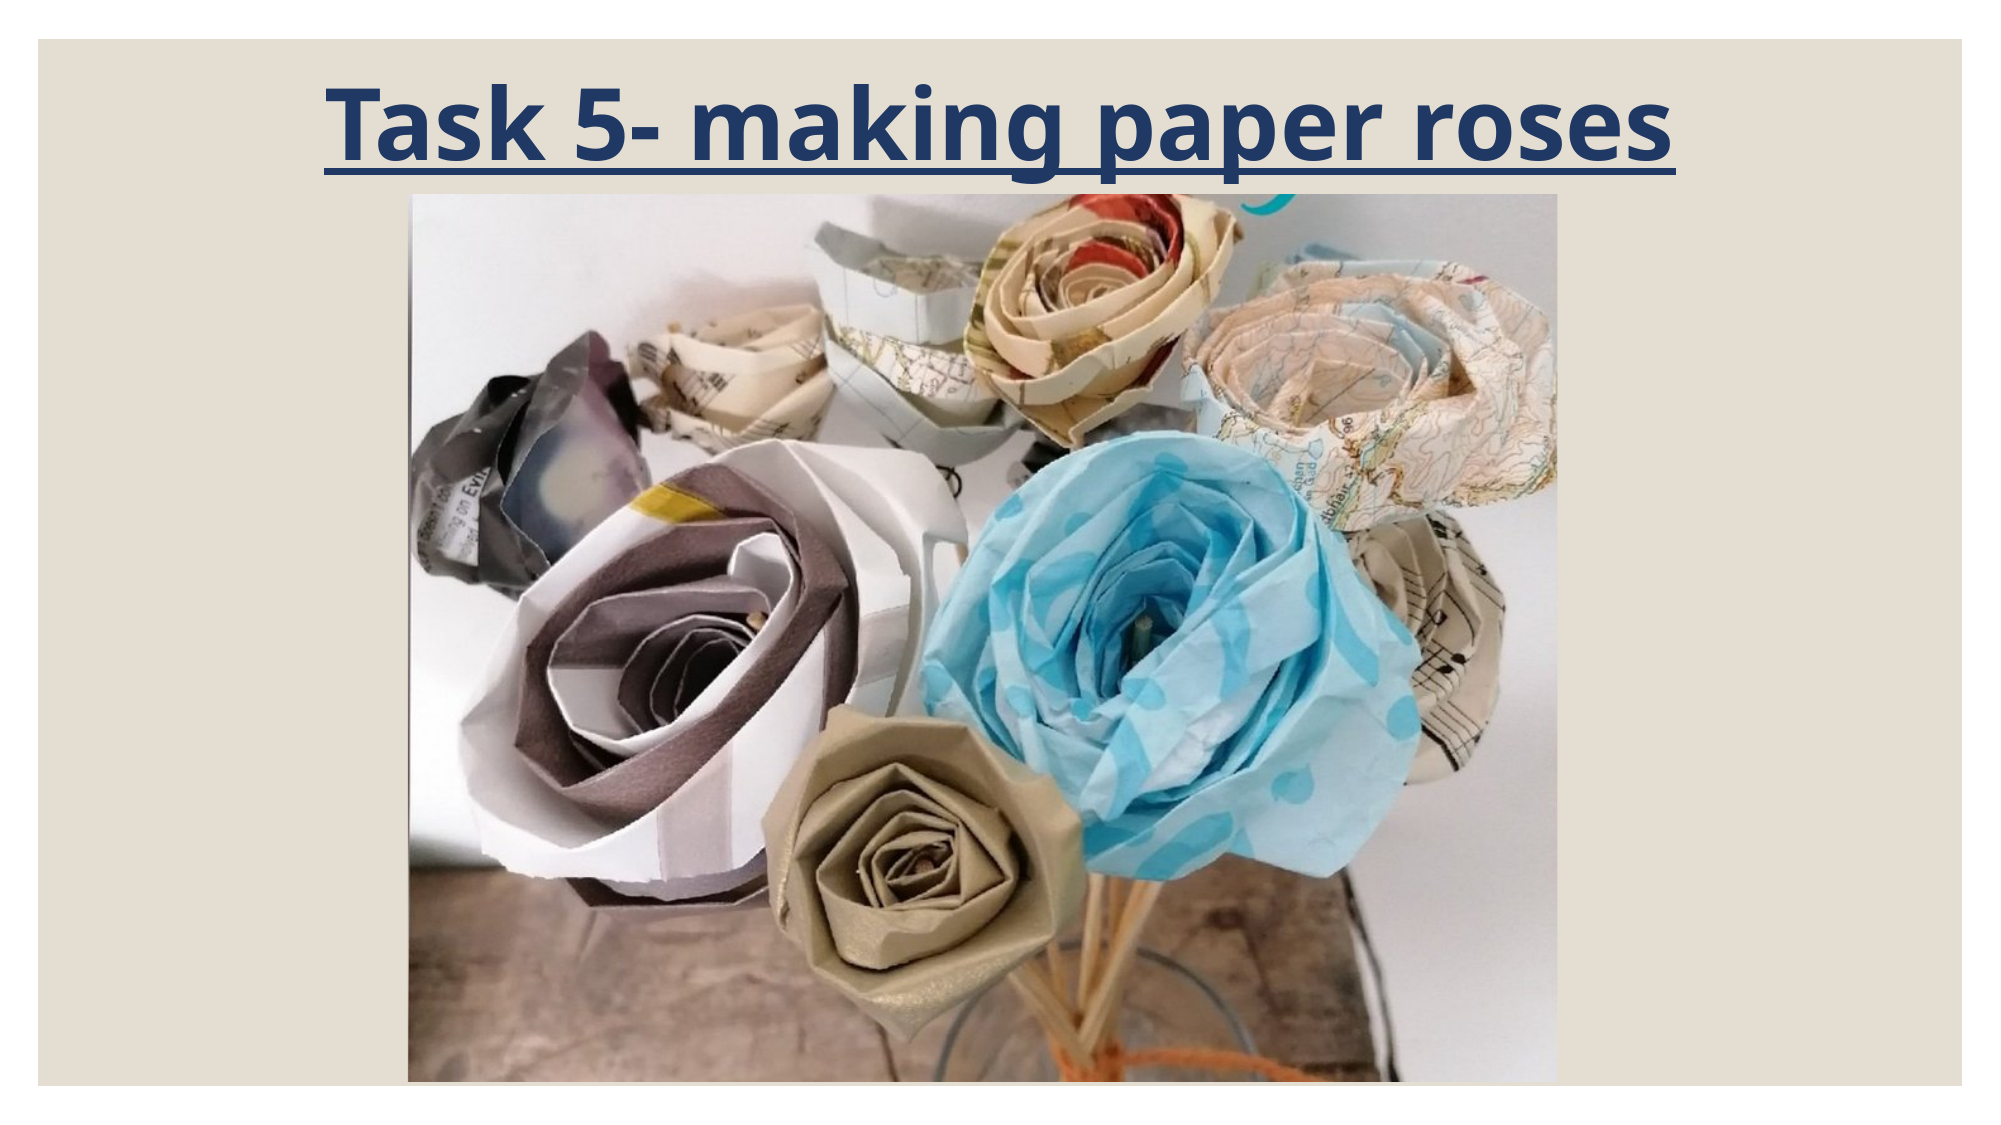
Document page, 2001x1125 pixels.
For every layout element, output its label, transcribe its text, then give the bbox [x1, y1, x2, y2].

title Task 5- making paper roses [174, 15, 1825, 241]
picture [407, 194, 1558, 1082]
